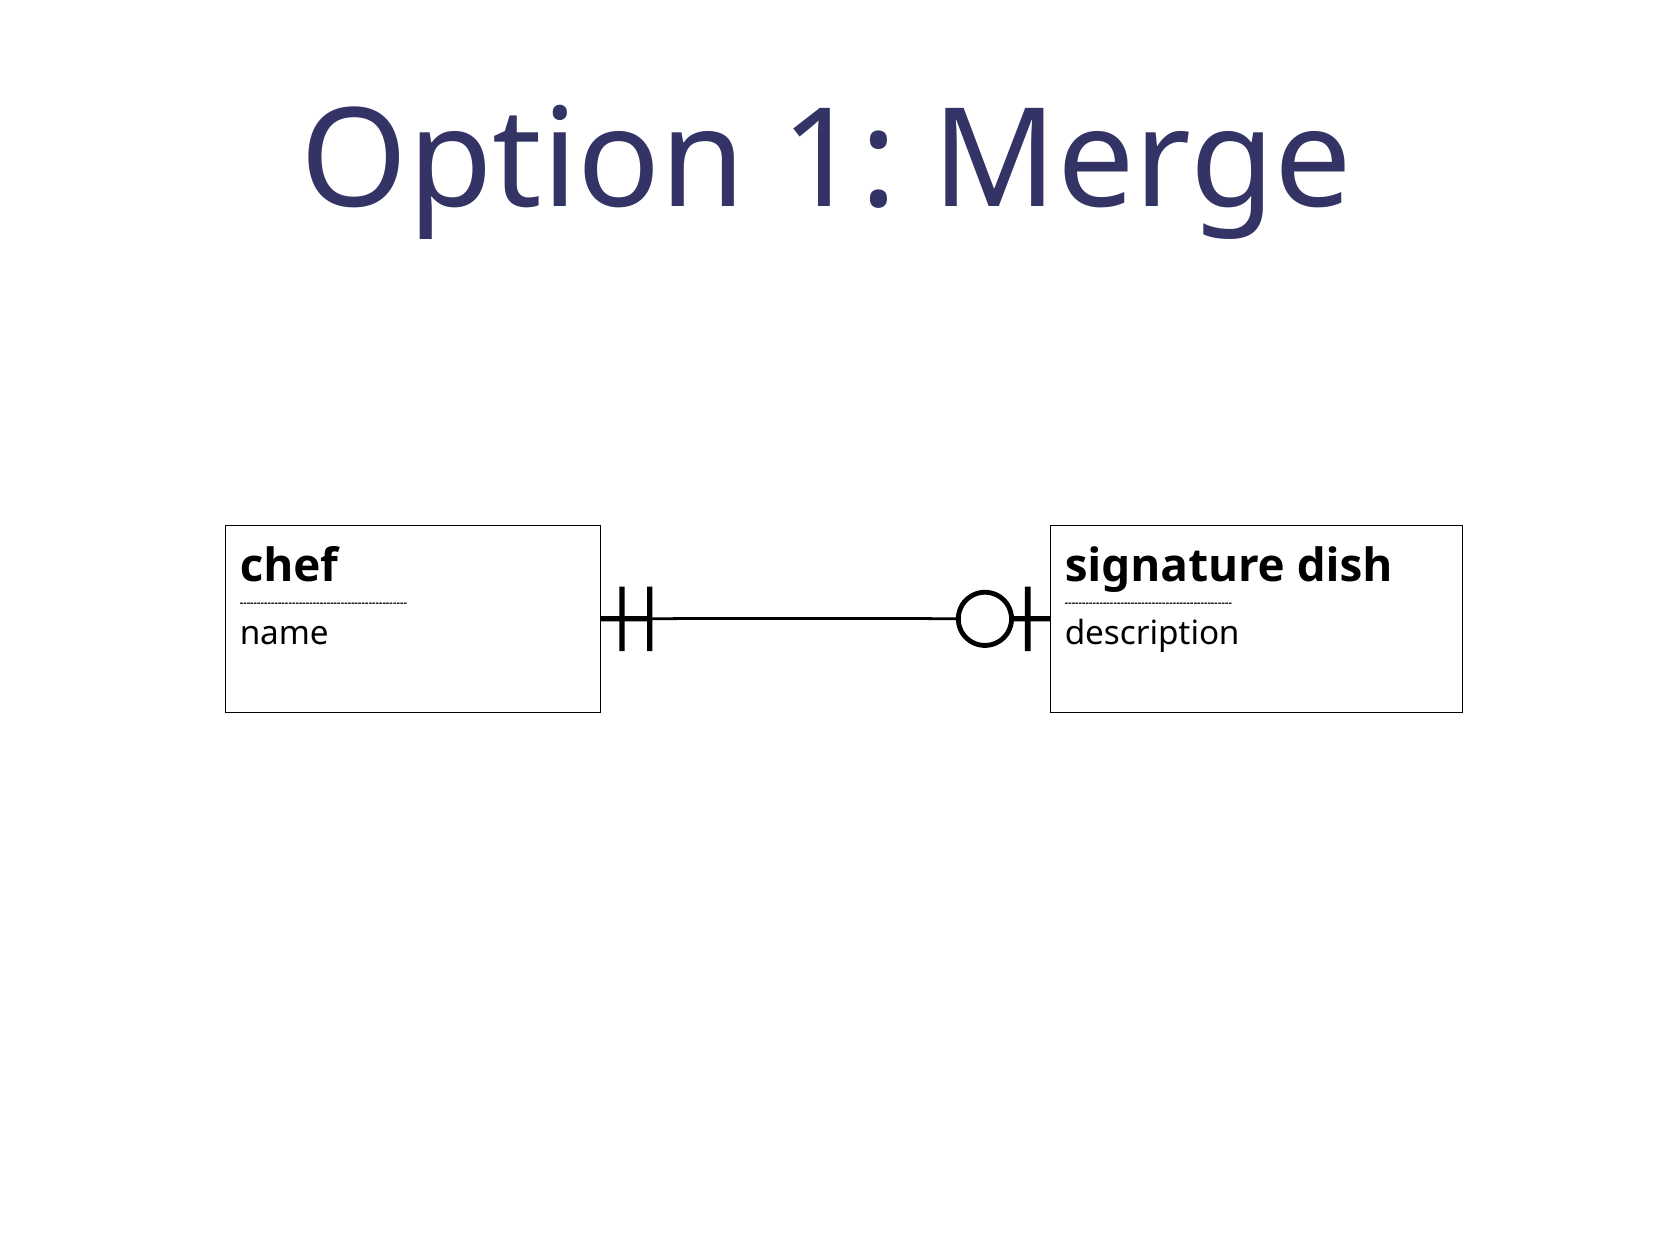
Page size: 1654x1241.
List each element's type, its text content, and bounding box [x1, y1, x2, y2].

text_box signature dish ------------------------------------------------ description [1050, 525, 1463, 713]
title Option 1: Merge [0, 49, 1654, 257]
text_box chef ------------------------------------------------ name [225, 525, 601, 713]
